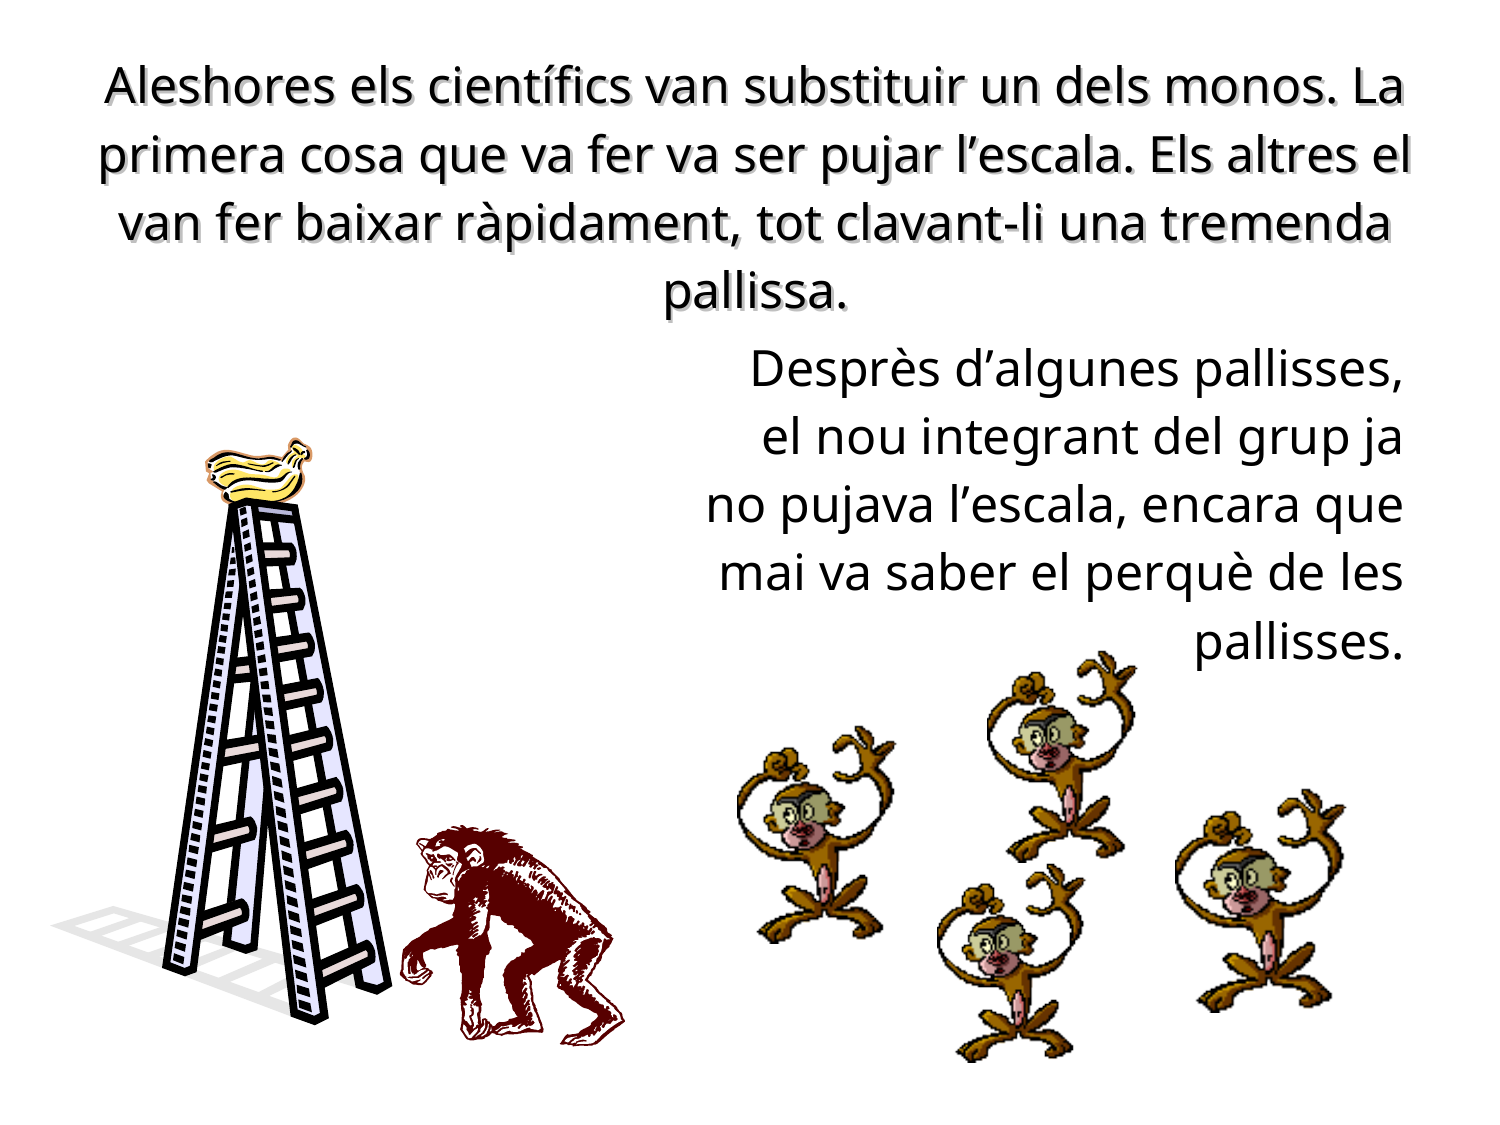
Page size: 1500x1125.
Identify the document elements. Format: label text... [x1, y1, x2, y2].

picture [737, 724, 913, 944]
picture [50, 411, 625, 1047]
text_box Aleshores els científics van substituir un dels monos. La primera cosa que va fer va ser pujar l’escala. Els altres el van fer baixar ràpidament, tot clavant-li una tremenda pallissa. [41, 42, 1471, 332]
text_box Desprès d’algunes pallisses, el nou integrant del grup ja no pujava l’escala, encara que mai va saber el perquè de les pallisses. [687, 324, 1420, 682]
picture [1175, 787, 1364, 1013]
picture [937, 682, 1153, 1063]
